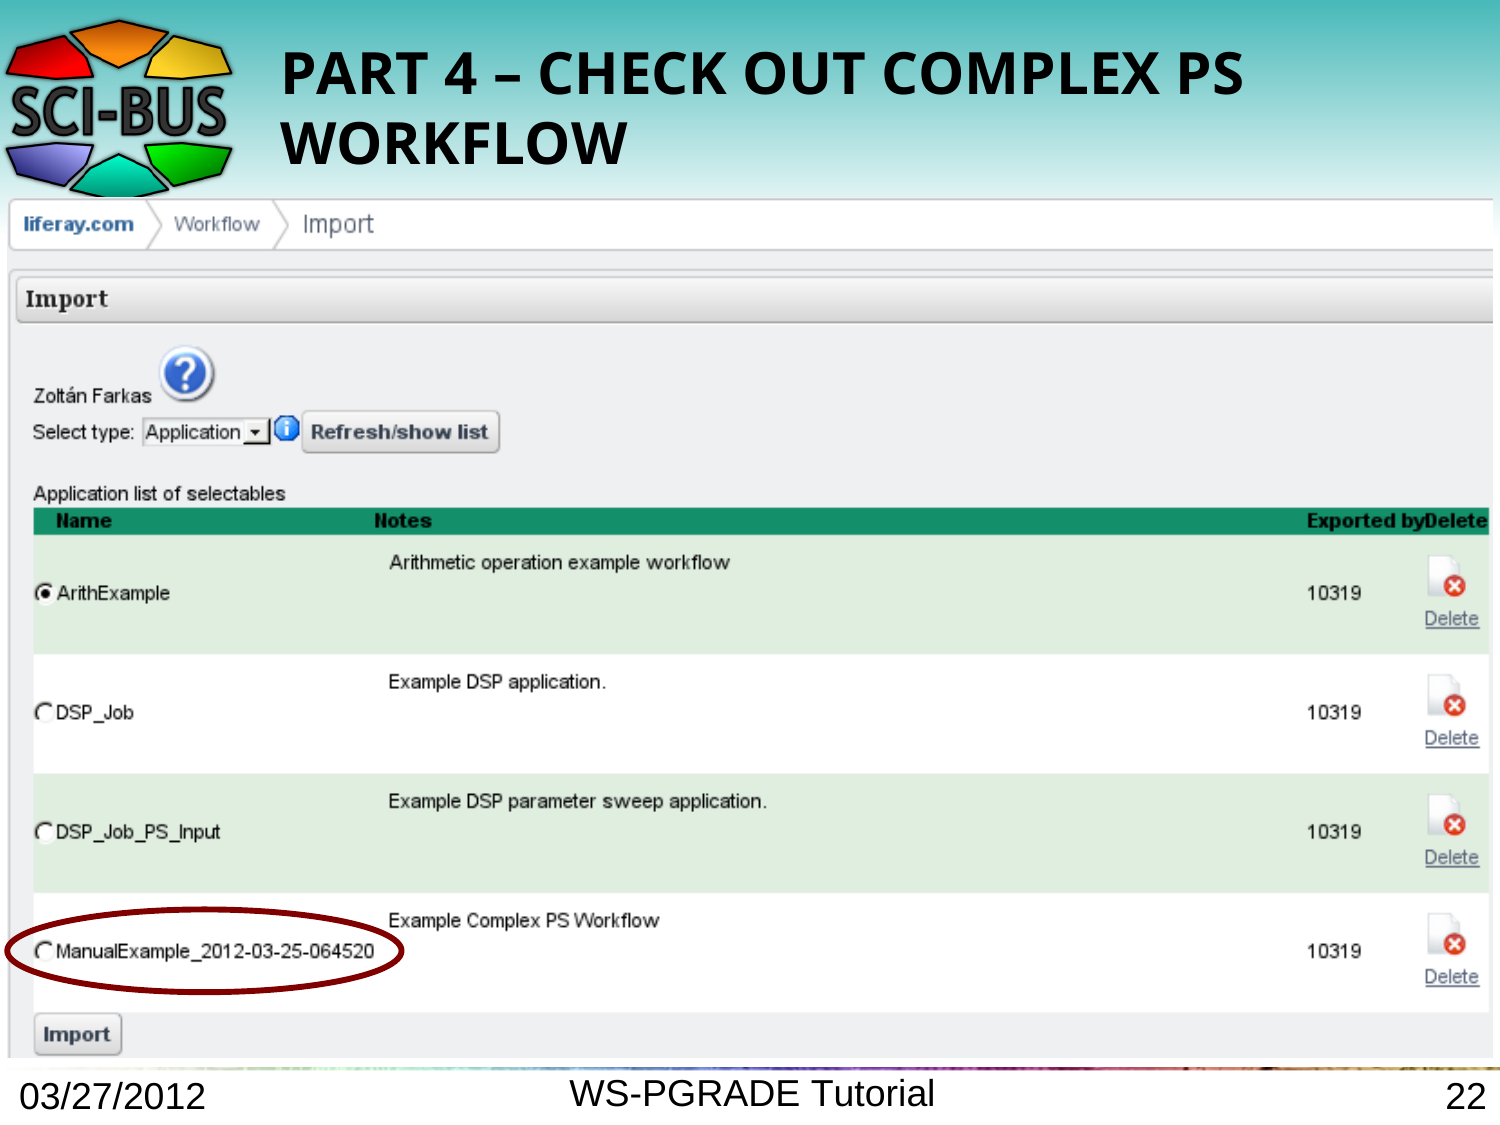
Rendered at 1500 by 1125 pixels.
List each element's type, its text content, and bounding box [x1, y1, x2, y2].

picture [0, 1067, 1500, 1125]
title PART 4 – CHECK OUT COMPLEX PS WORKFLOW [265, 28, 1477, 184]
picture [11, 913, 398, 989]
picture [0, 15, 1493, 1058]
